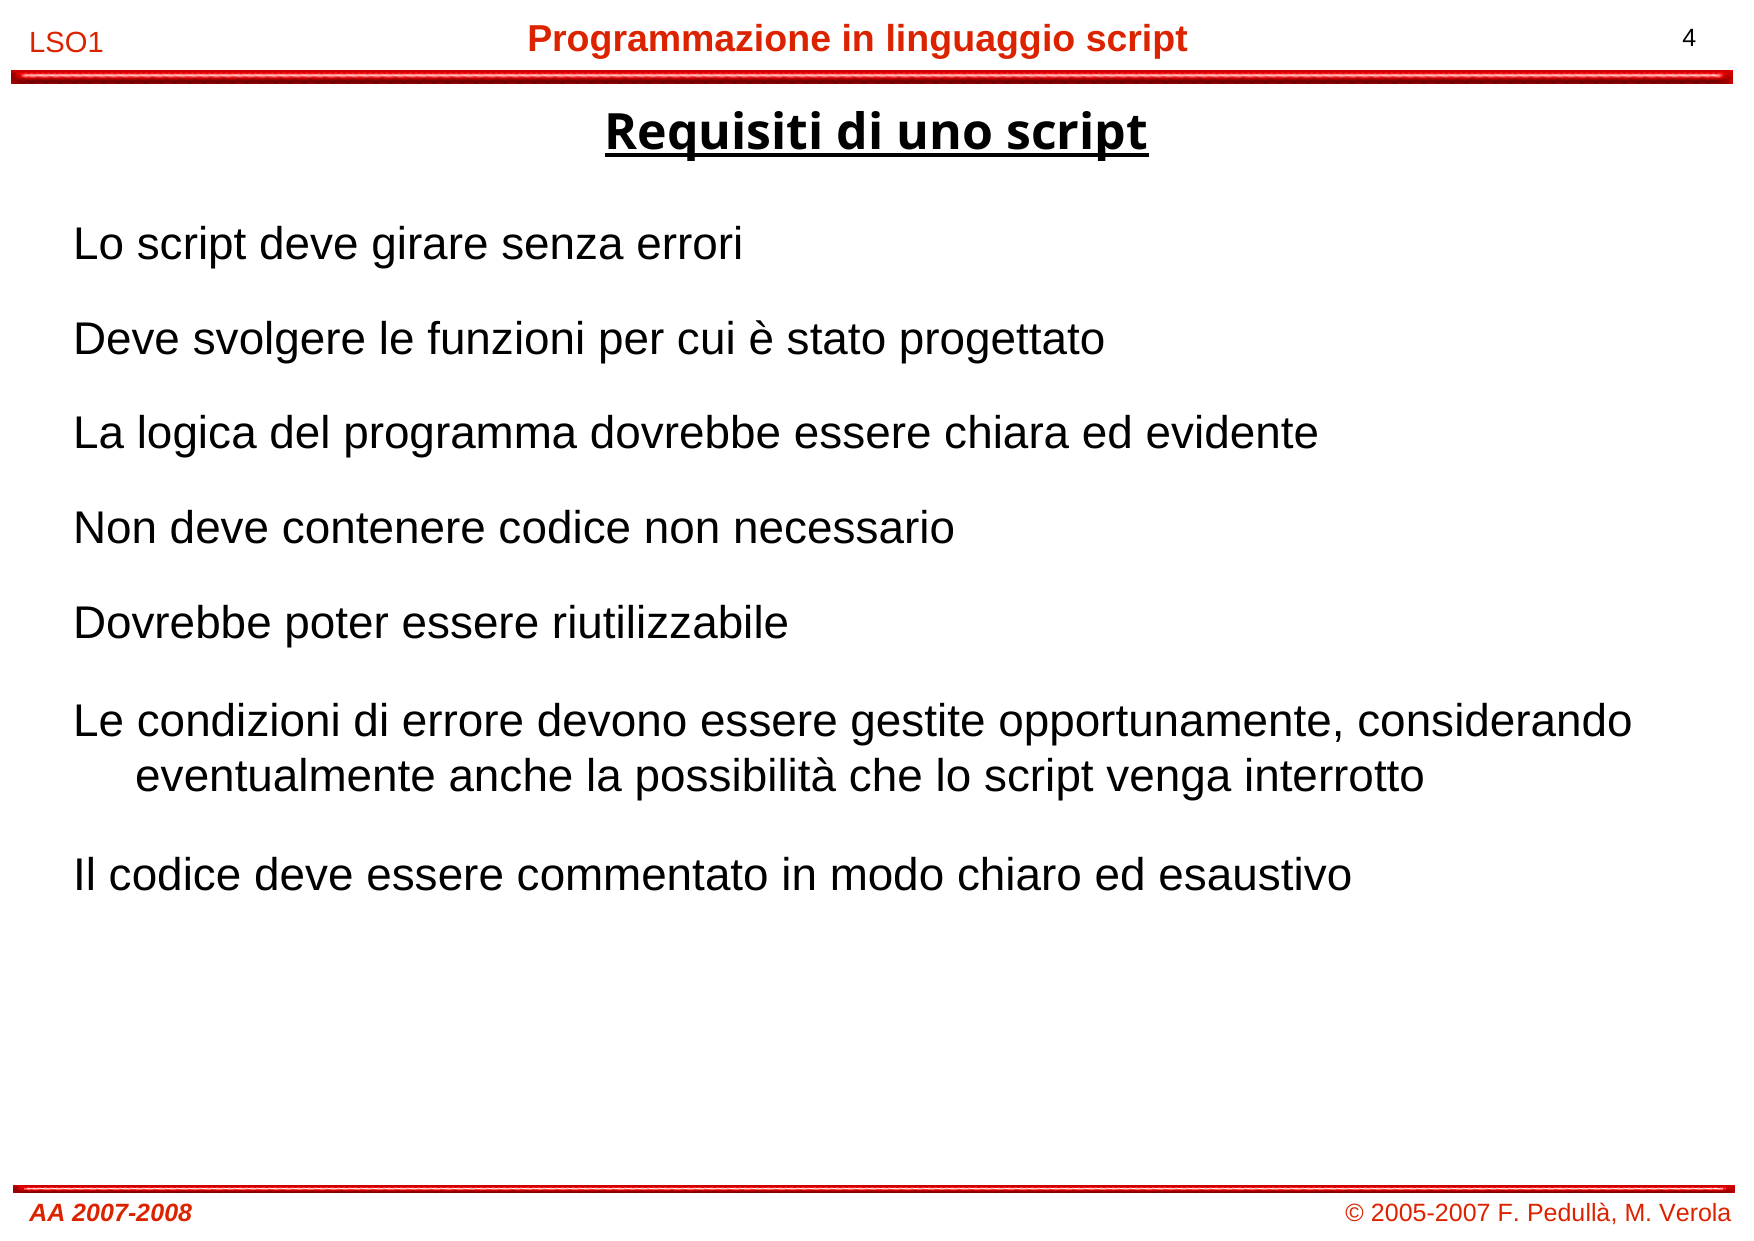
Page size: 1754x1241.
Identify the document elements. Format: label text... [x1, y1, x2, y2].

list Lo script deve girare senza errori Deve svolgere le funzioni per cui è stato progettato La logica del programma dovrebbe essere chiara ed evidente Non deve contenere codice non necessario Dovrebbe poter essere riutilizzabile Le condizioni di errore devono essere gestite opportunamente, considerando eventualmente anche la possibilità che lo script venga interrotto Il codice deve essere commentato in modo chiaro ed esaustivo [58, 206, 1696, 908]
picture [11, 70, 1733, 84]
title Requisiti di uno script [536, 84, 1217, 180]
picture [13, 1185, 1735, 1193]
